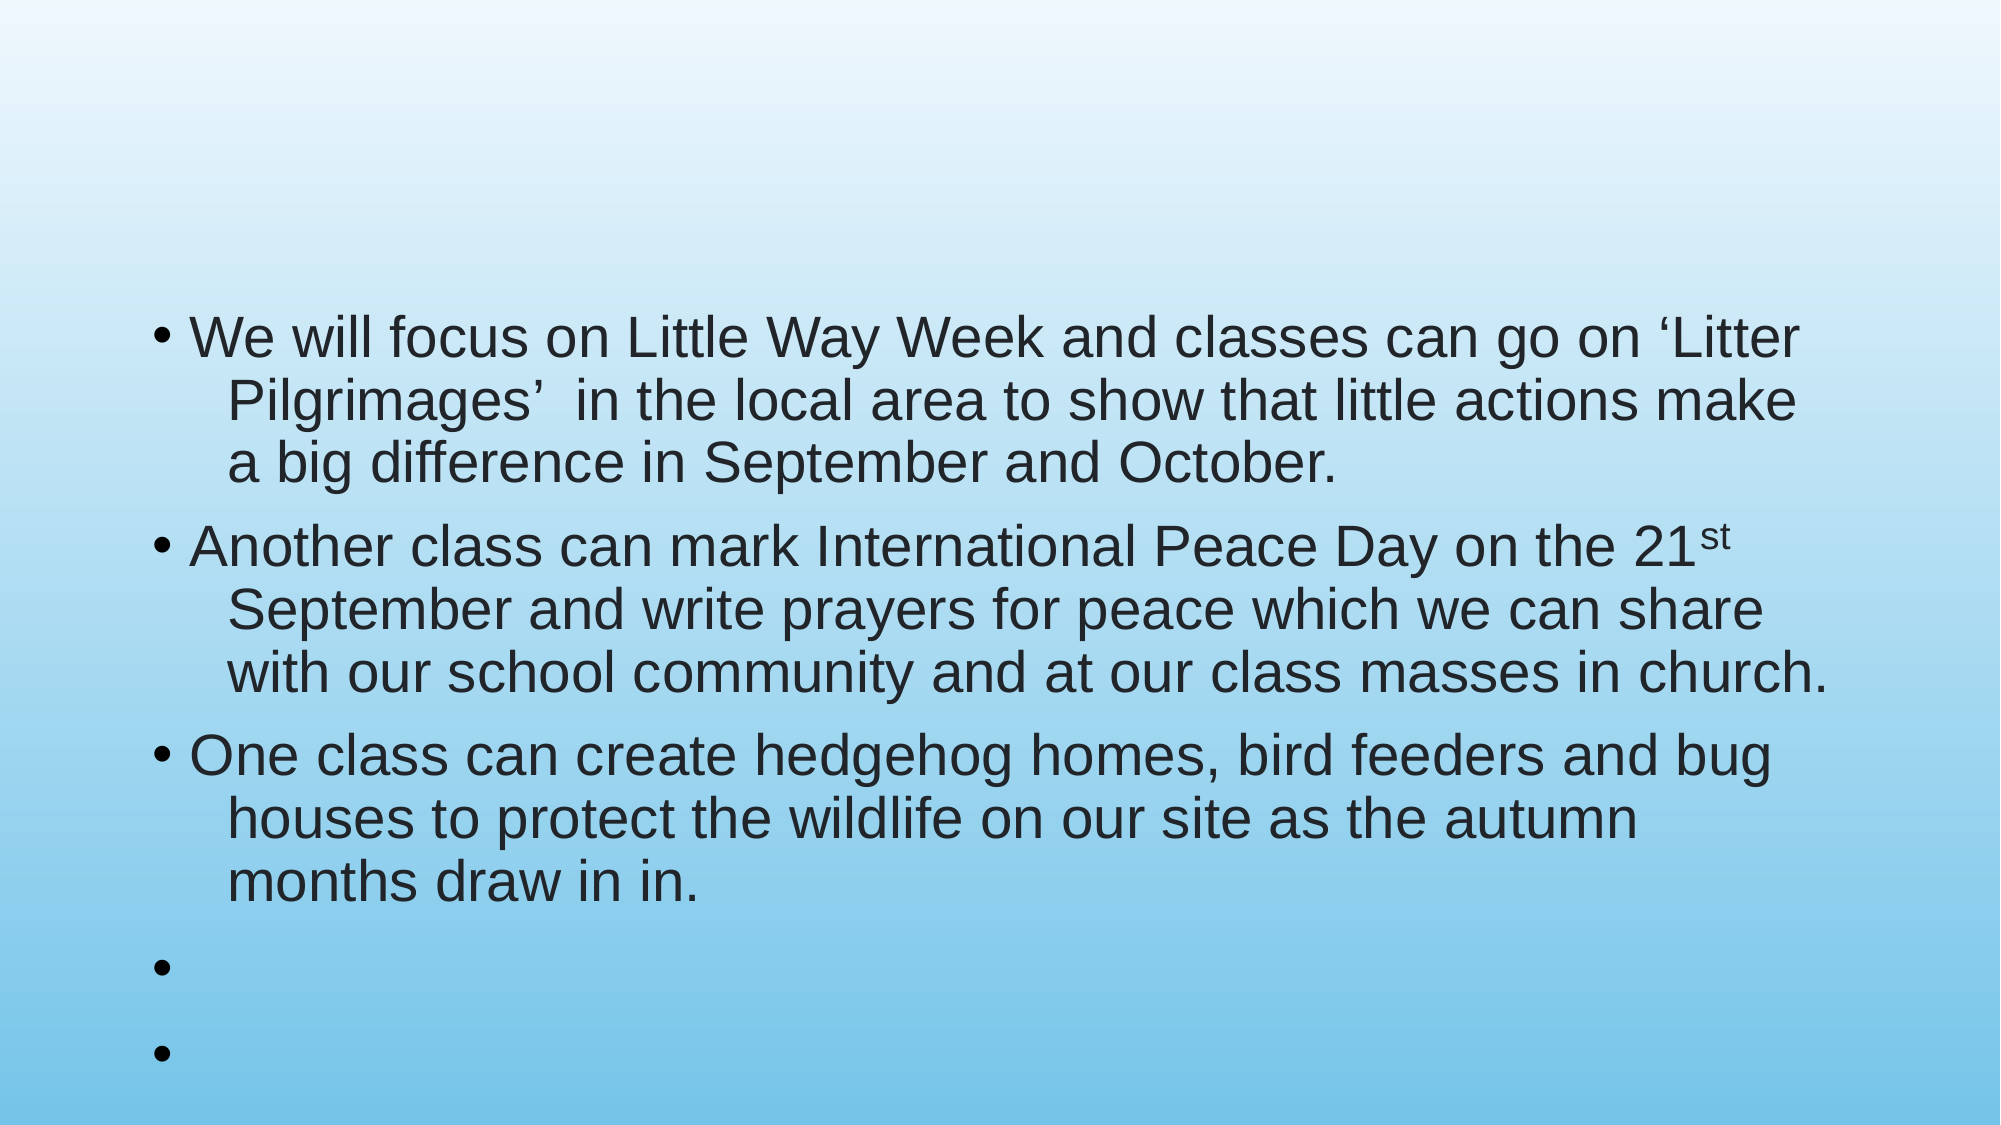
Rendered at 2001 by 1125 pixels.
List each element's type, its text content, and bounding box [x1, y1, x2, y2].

list We will focus on Little Way Week and classes can go on ‘Litter Pilgrimages’ in the local area to show that little actions make a big difference in September and October. Another class can mark International Peace Day on the 21st September and write prayers for peace which we can share with our school community and at our class masses in church. One class can create hedgehog homes, bird feeders and bug houses to protect the wildlife on our site as the autumn months draw in in. [137, 299, 1863, 1014]
